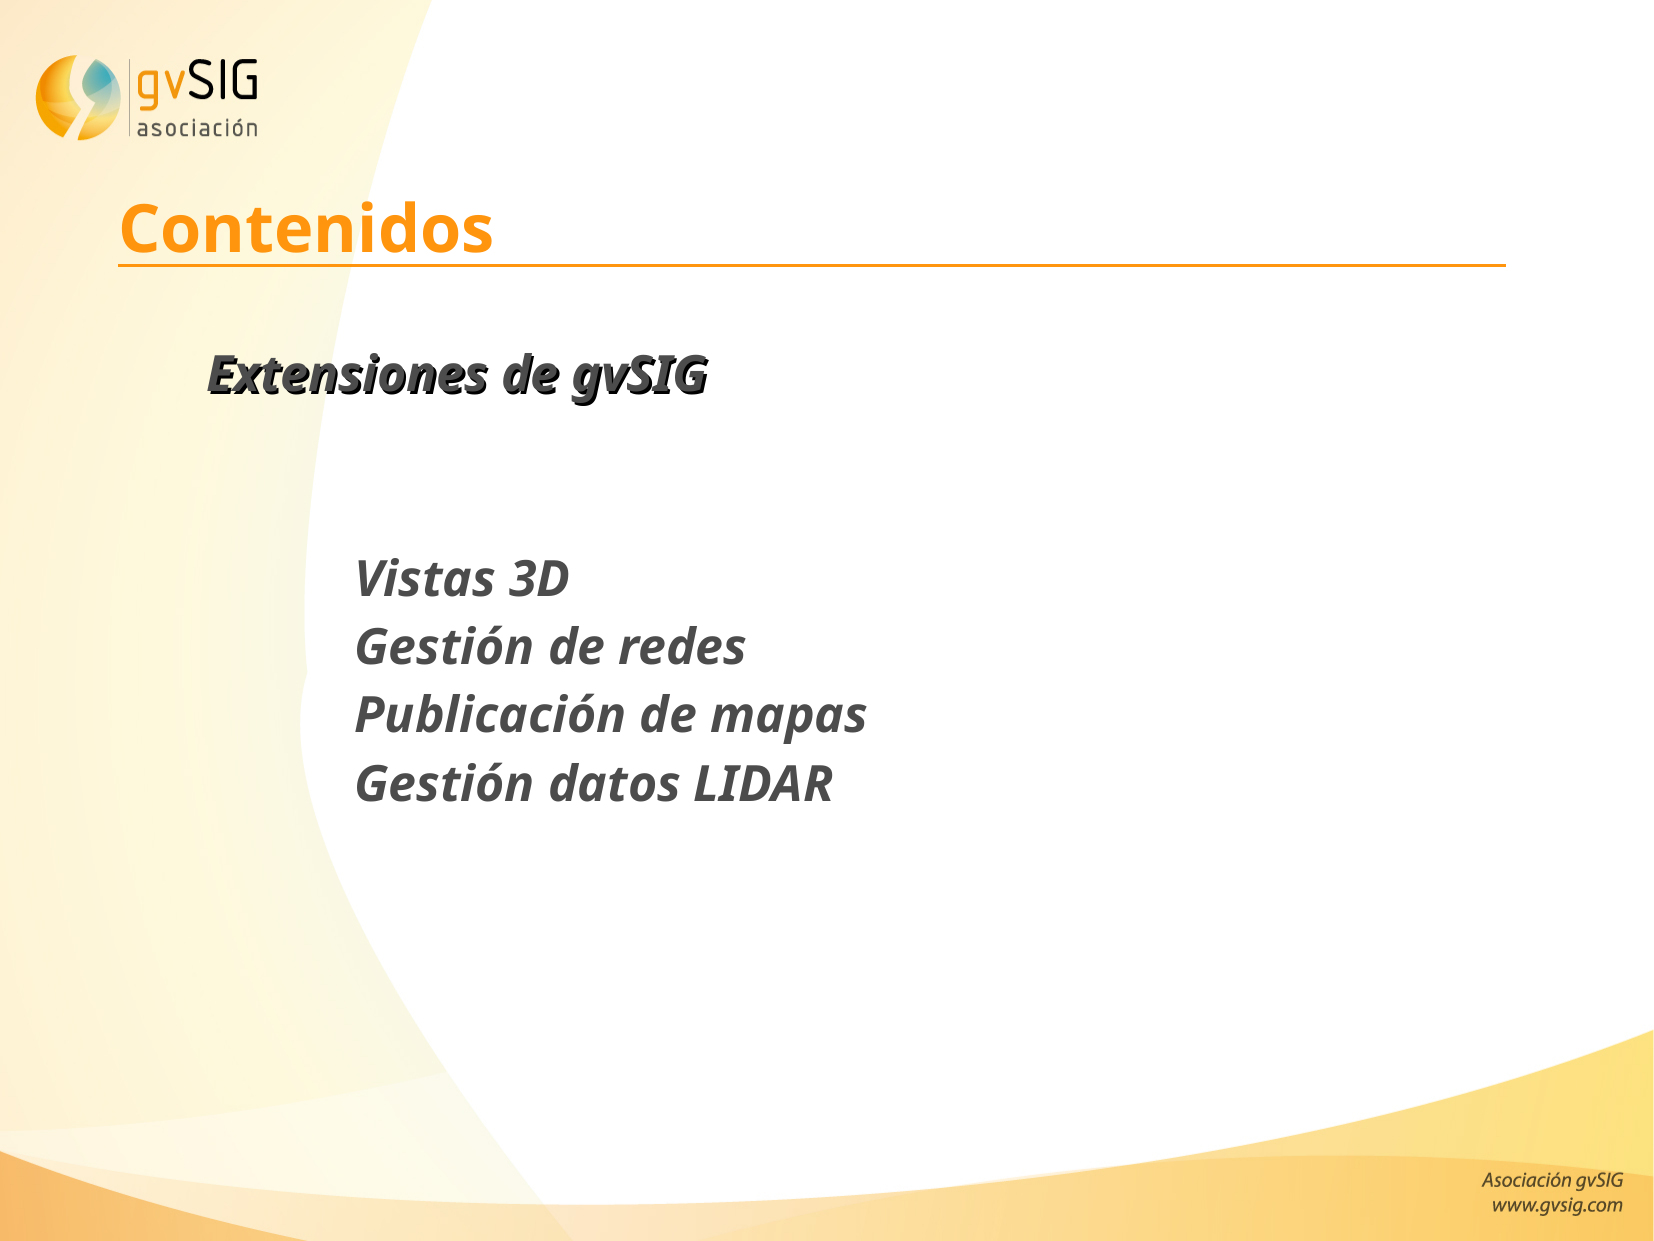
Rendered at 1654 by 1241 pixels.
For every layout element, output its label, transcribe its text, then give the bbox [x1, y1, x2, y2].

title Contenidos [118, 177, 1607, 276]
title Extensiones de gvSIG Vistas 3D Gestión de redes Publicación de mapas Gestión datos LIDAR [206, 384, 1554, 928]
picture [0, 0, 1654, 1241]
